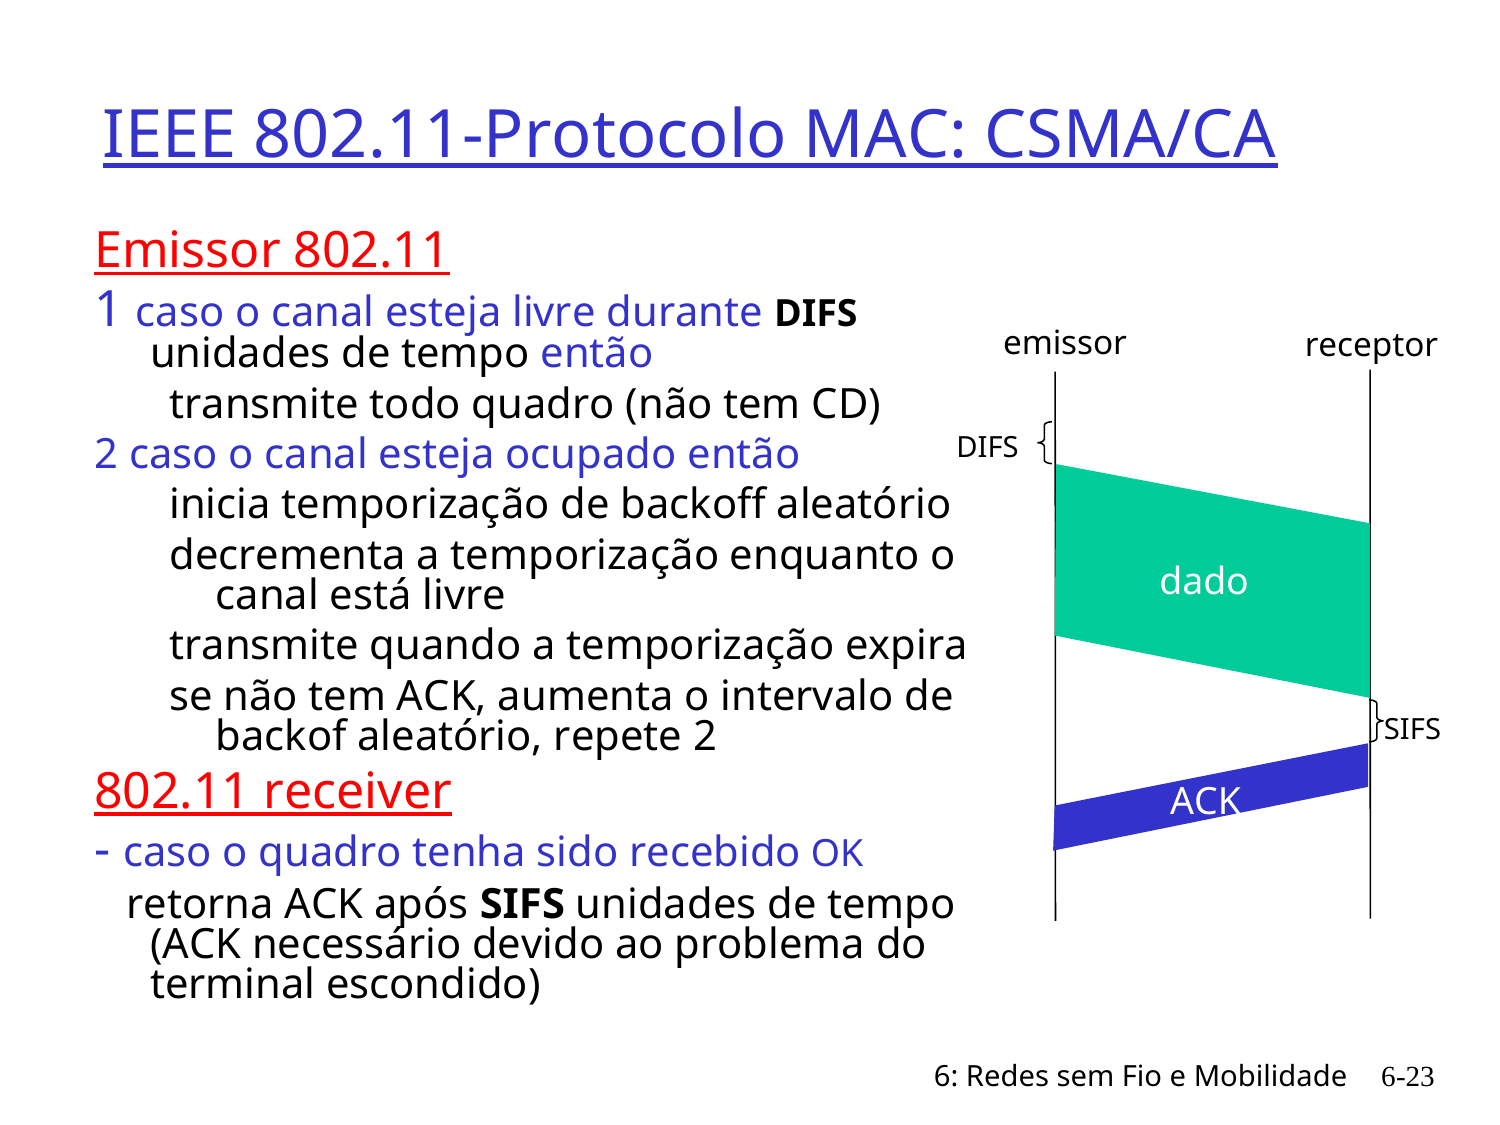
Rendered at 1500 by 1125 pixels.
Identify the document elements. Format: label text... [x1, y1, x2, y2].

text_box emissor [988, 313, 1143, 370]
text_box SIFS [1369, 702, 1377, 740]
text_box Emissor 802.11 1 caso o canal esteja livre durante DIFS unidades de tempo então transmite todo quadro (não tem CD) 2 caso o canal esteja ocupado então inicia temporização de backoff aleatório decrementa a temporização enquanto o canal está livre transmite quando a temporização expira se não tem ACK, aumenta o intervalo de backof aleatório, repete 2 802.11 receiver - caso o quadro tenha sido recebido OK retorna ACK após SIFS unidades de tempo (ACK necessário devido ao problema do terminal escondido) [78, 222, 1003, 1035]
text_box DIFS [941, 421, 1034, 472]
text_box [1053, 785, 1155, 851]
text_box ACK [1155, 769, 1257, 830]
text_box dado [1144, 548, 1265, 610]
text_box IEEE 802.11-Protocolo MAC: CSMA/CA [87, 37, 1363, 225]
text_box 6: Redes sem Fio e Mobilidade [728, 1050, 1339, 1125]
text_box receptor [1290, 315, 1454, 371]
text_box SIFS [1369, 702, 1457, 753]
text_box [1238, 743, 1369, 810]
text_box 6-<number> [1339, 1050, 1451, 1125]
